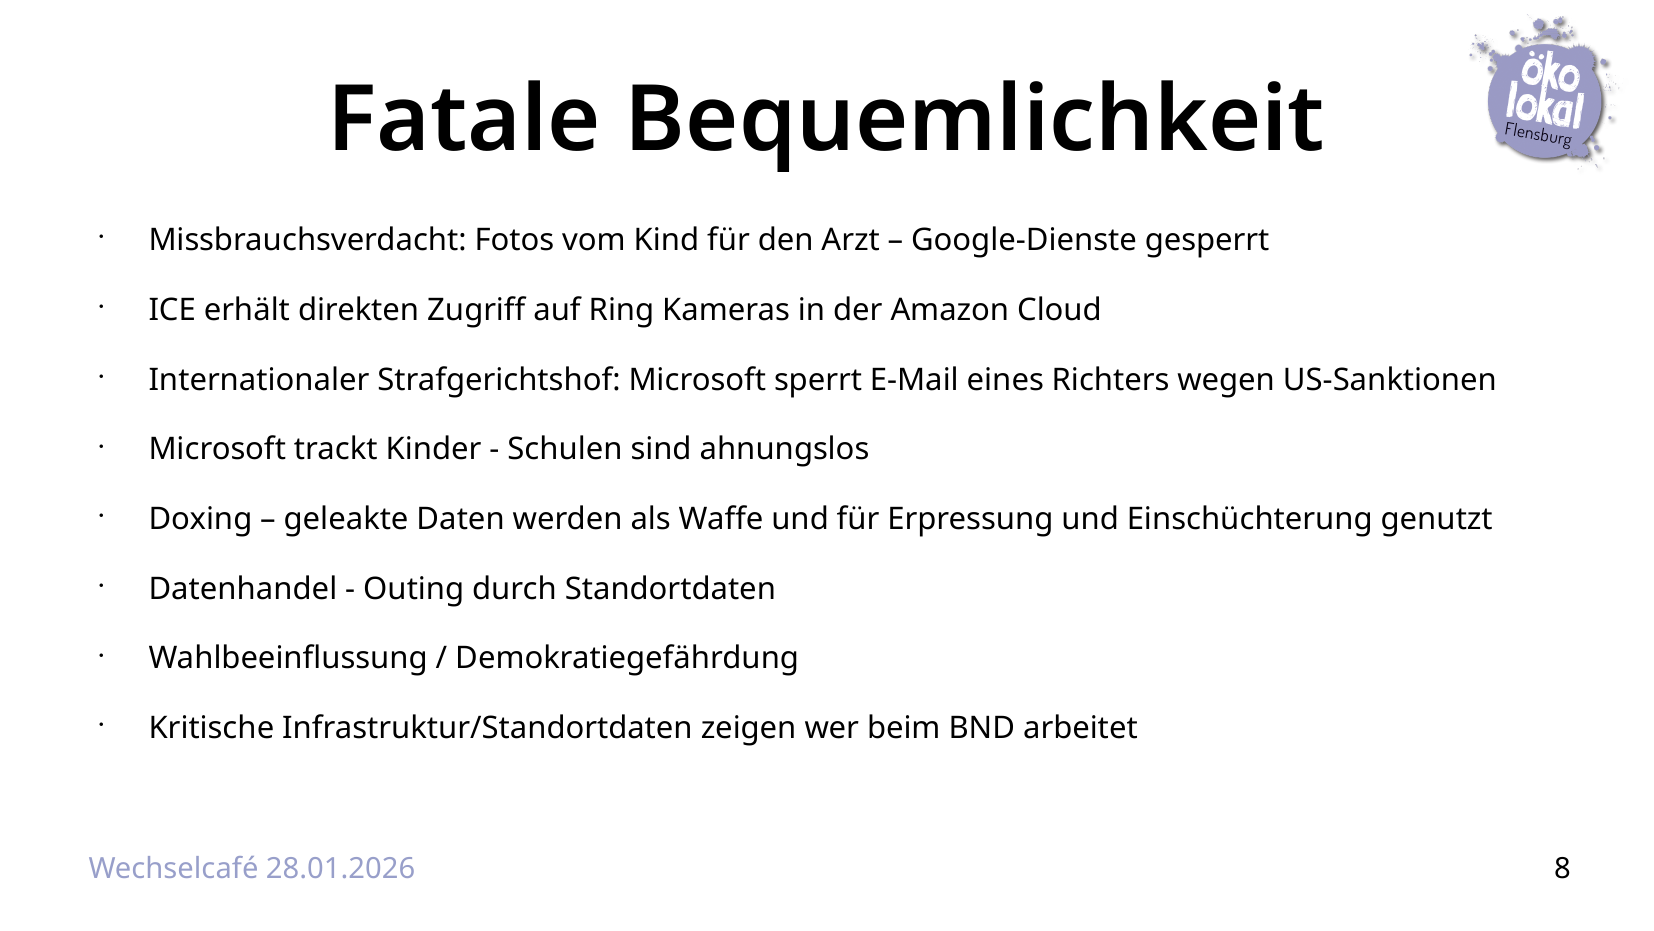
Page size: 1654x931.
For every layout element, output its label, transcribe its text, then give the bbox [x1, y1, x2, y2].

list Missbrauchsverdacht: Fotos vom Kind für den Arzt – Google-Dienste gesperrt ICE erhält direkten Zugriff auf Ring Kameras in der Amazon Cloud Internationaler Strafgerichtshof: Microsoft sperrt E-Mail eines Richters wegen US-Sanktionen Microsoft trackt Kinder - Schulen sind ahnungslos Doxing – geleakte Daten werden als Waffe und für Erpressung und Einschüchterung genutzt Datenhandel - Outing durch Standortdaten Wahlbeeinflussung / Demokratiegefährdung Kritische Infrastruktur/Standortdaten zeigen wer beim BND arbeitet [82, 217, 1571, 758]
picture [1444, 0, 1654, 178]
title Fatale Bequemlichkeit [82, 37, 1571, 193]
